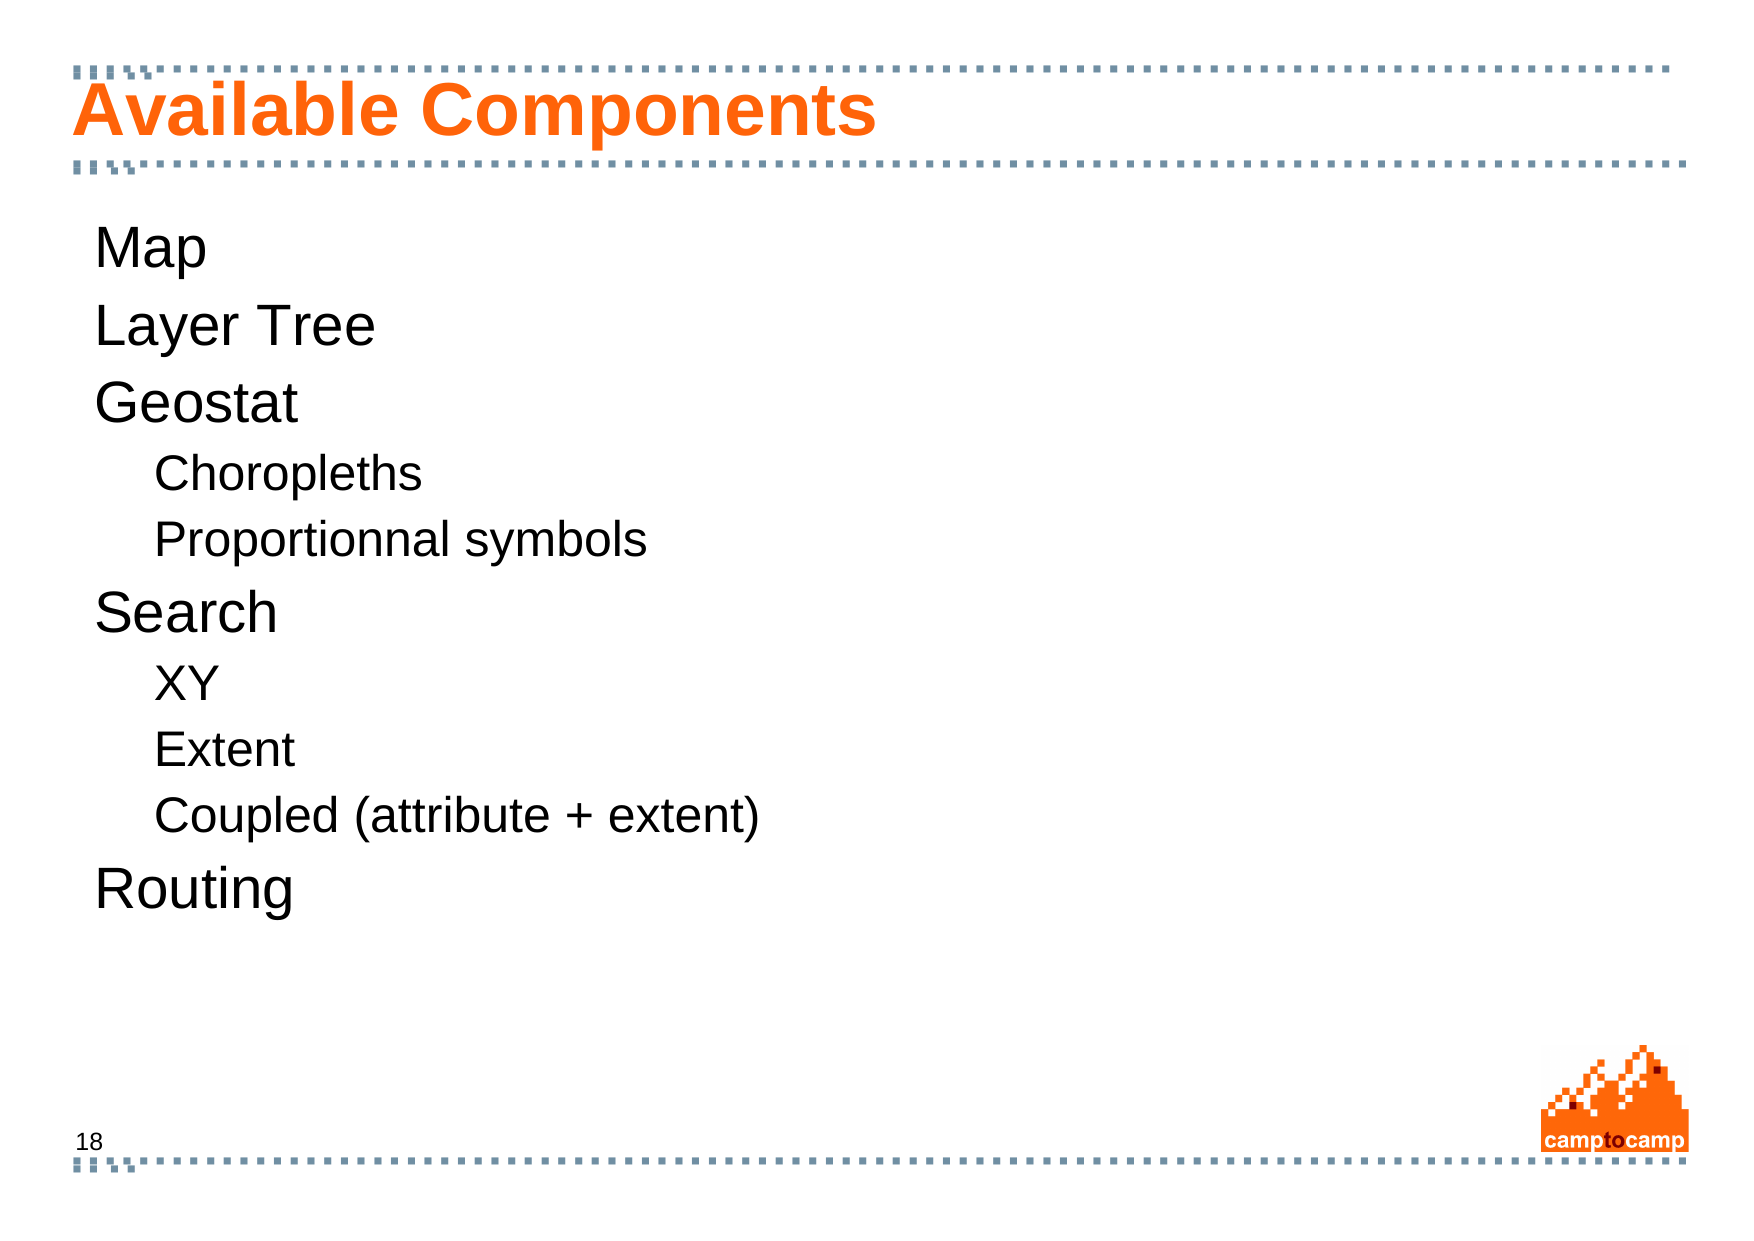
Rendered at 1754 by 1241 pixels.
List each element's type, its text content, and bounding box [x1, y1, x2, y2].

list Map Layer Tree Geostat Choropleths Proportionnal symbols Search XY Extent Coupled (attribute + extent) Routing [94, 215, 1654, 1031]
picture [1541, 1045, 1689, 1152]
title Available Components [71, 67, 1689, 152]
